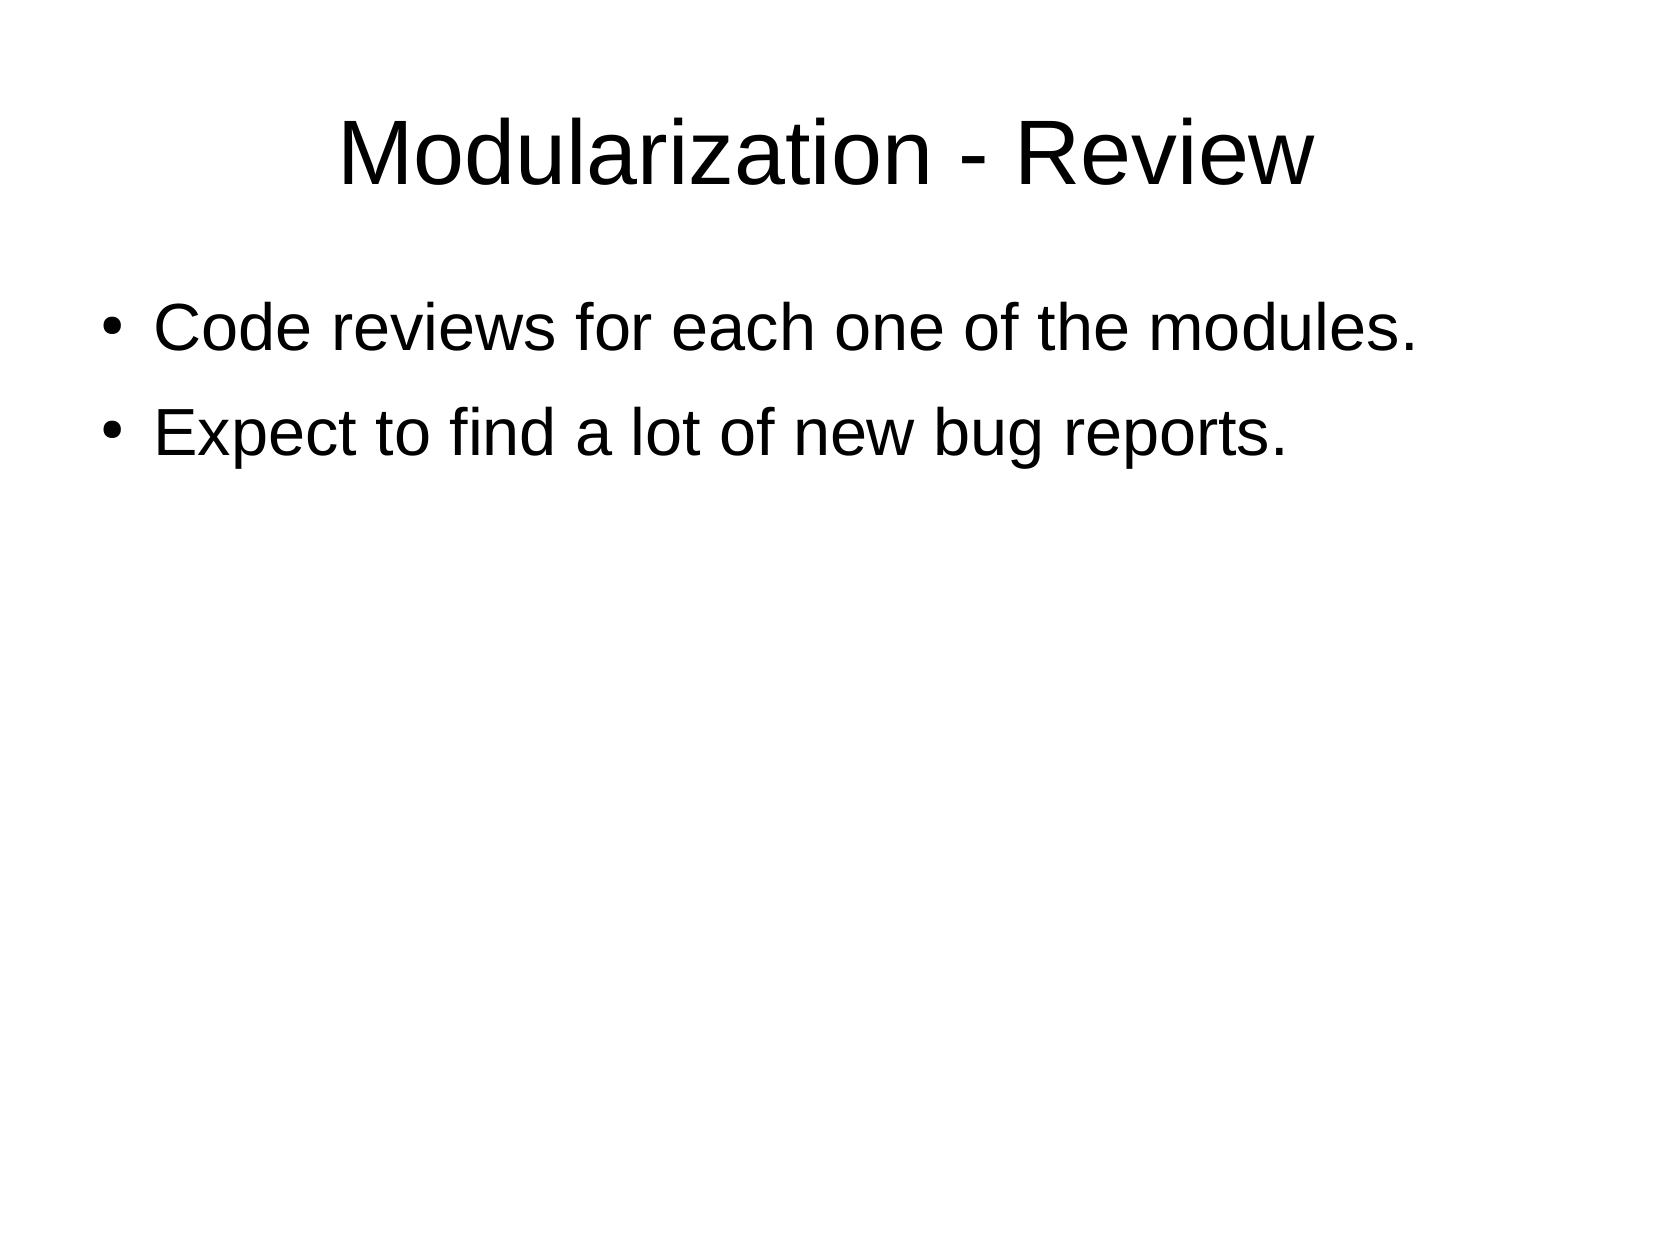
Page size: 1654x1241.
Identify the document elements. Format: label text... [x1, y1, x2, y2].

list Code reviews for each one of the modules. Expect to find a lot of new bug reports. [82, 290, 1571, 1109]
title Modularization - Review [82, 49, 1571, 257]
